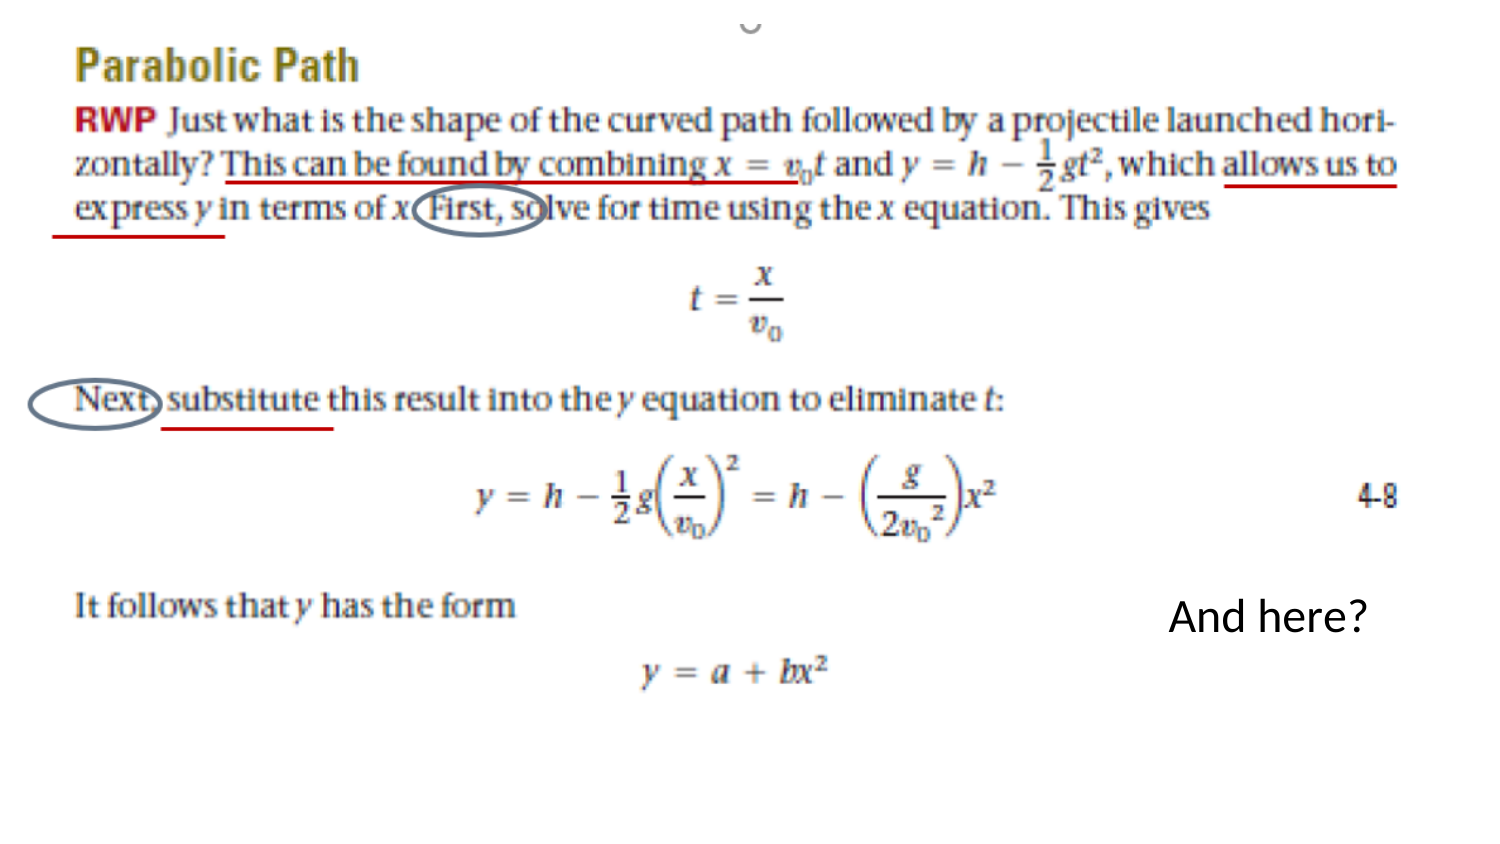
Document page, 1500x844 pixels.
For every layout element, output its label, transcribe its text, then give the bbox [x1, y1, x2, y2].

text_box And here? [1096, 569, 1442, 658]
picture [24, 24, 1475, 761]
